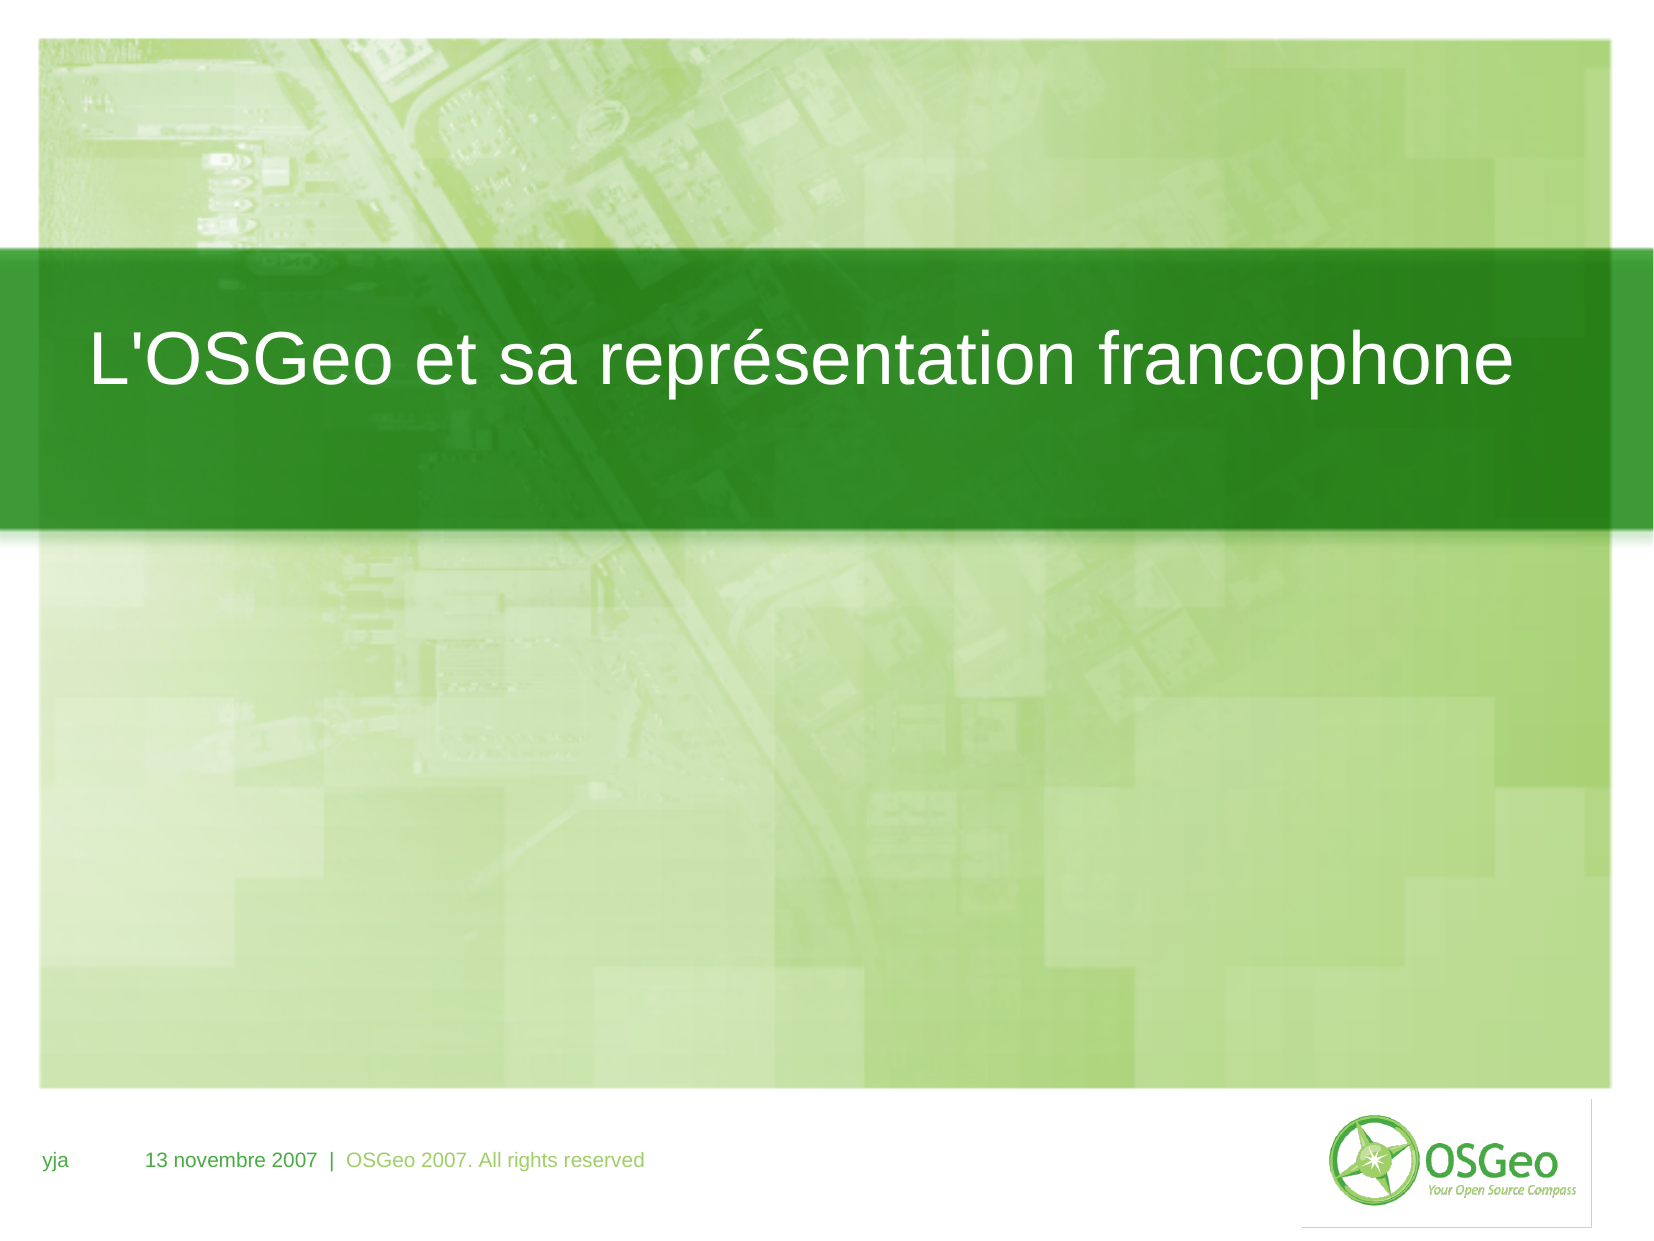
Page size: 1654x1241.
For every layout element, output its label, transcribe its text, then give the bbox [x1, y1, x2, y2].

title L'OSGeo et sa représentation francophone [88, 244, 1536, 473]
picture [0, 1, 1654, 1241]
